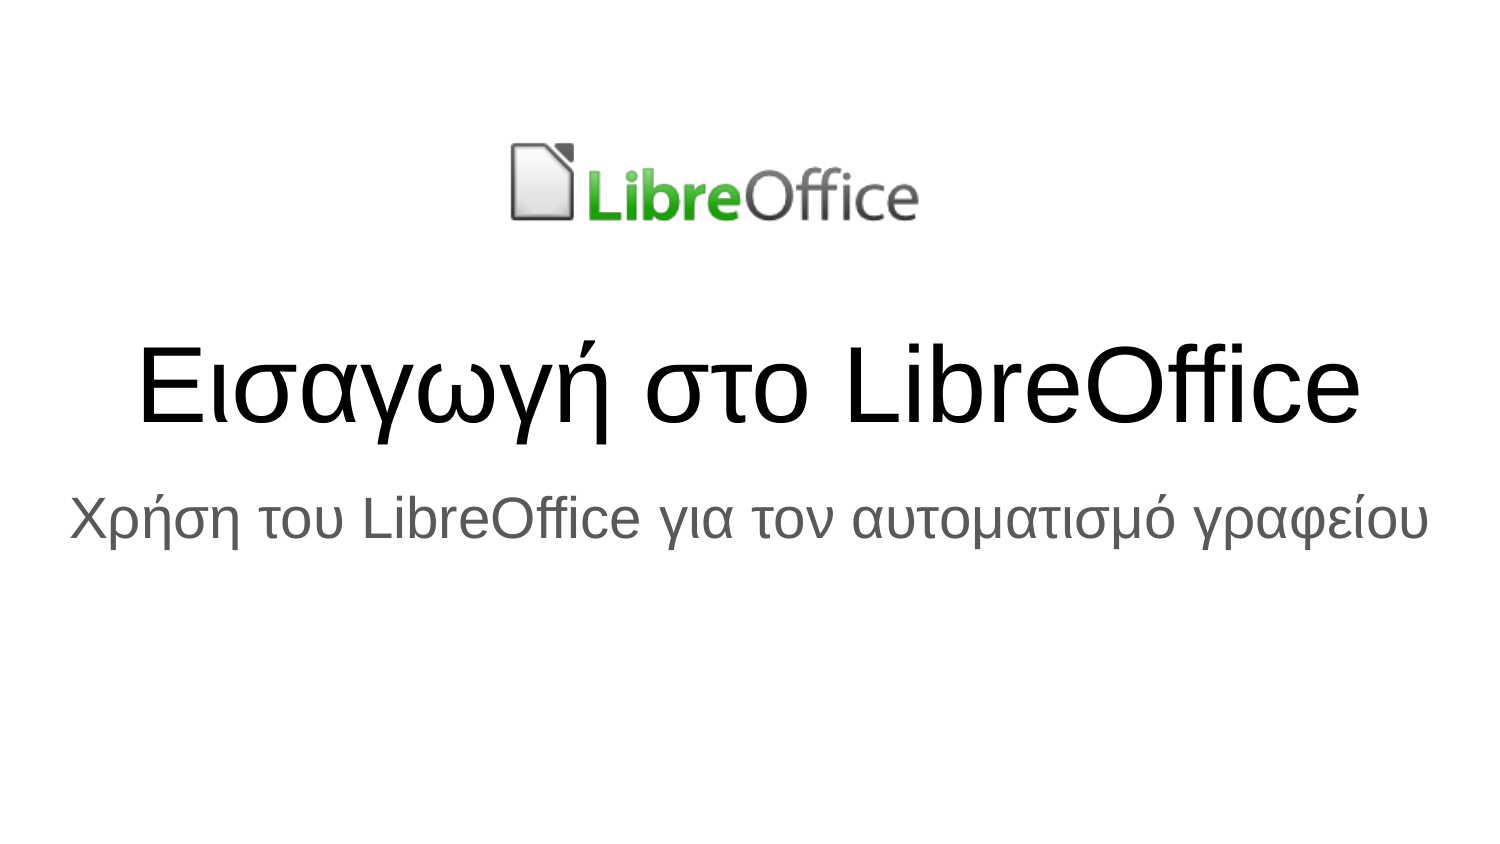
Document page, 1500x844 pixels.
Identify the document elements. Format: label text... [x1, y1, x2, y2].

picture [480, 112, 950, 252]
title Εισαγωγή στο LibreOffice [51, 122, 1449, 459]
subtitle Χρήση του LibreOffice για τον αυτοματισμό γραφείου [51, 464, 1449, 636]
